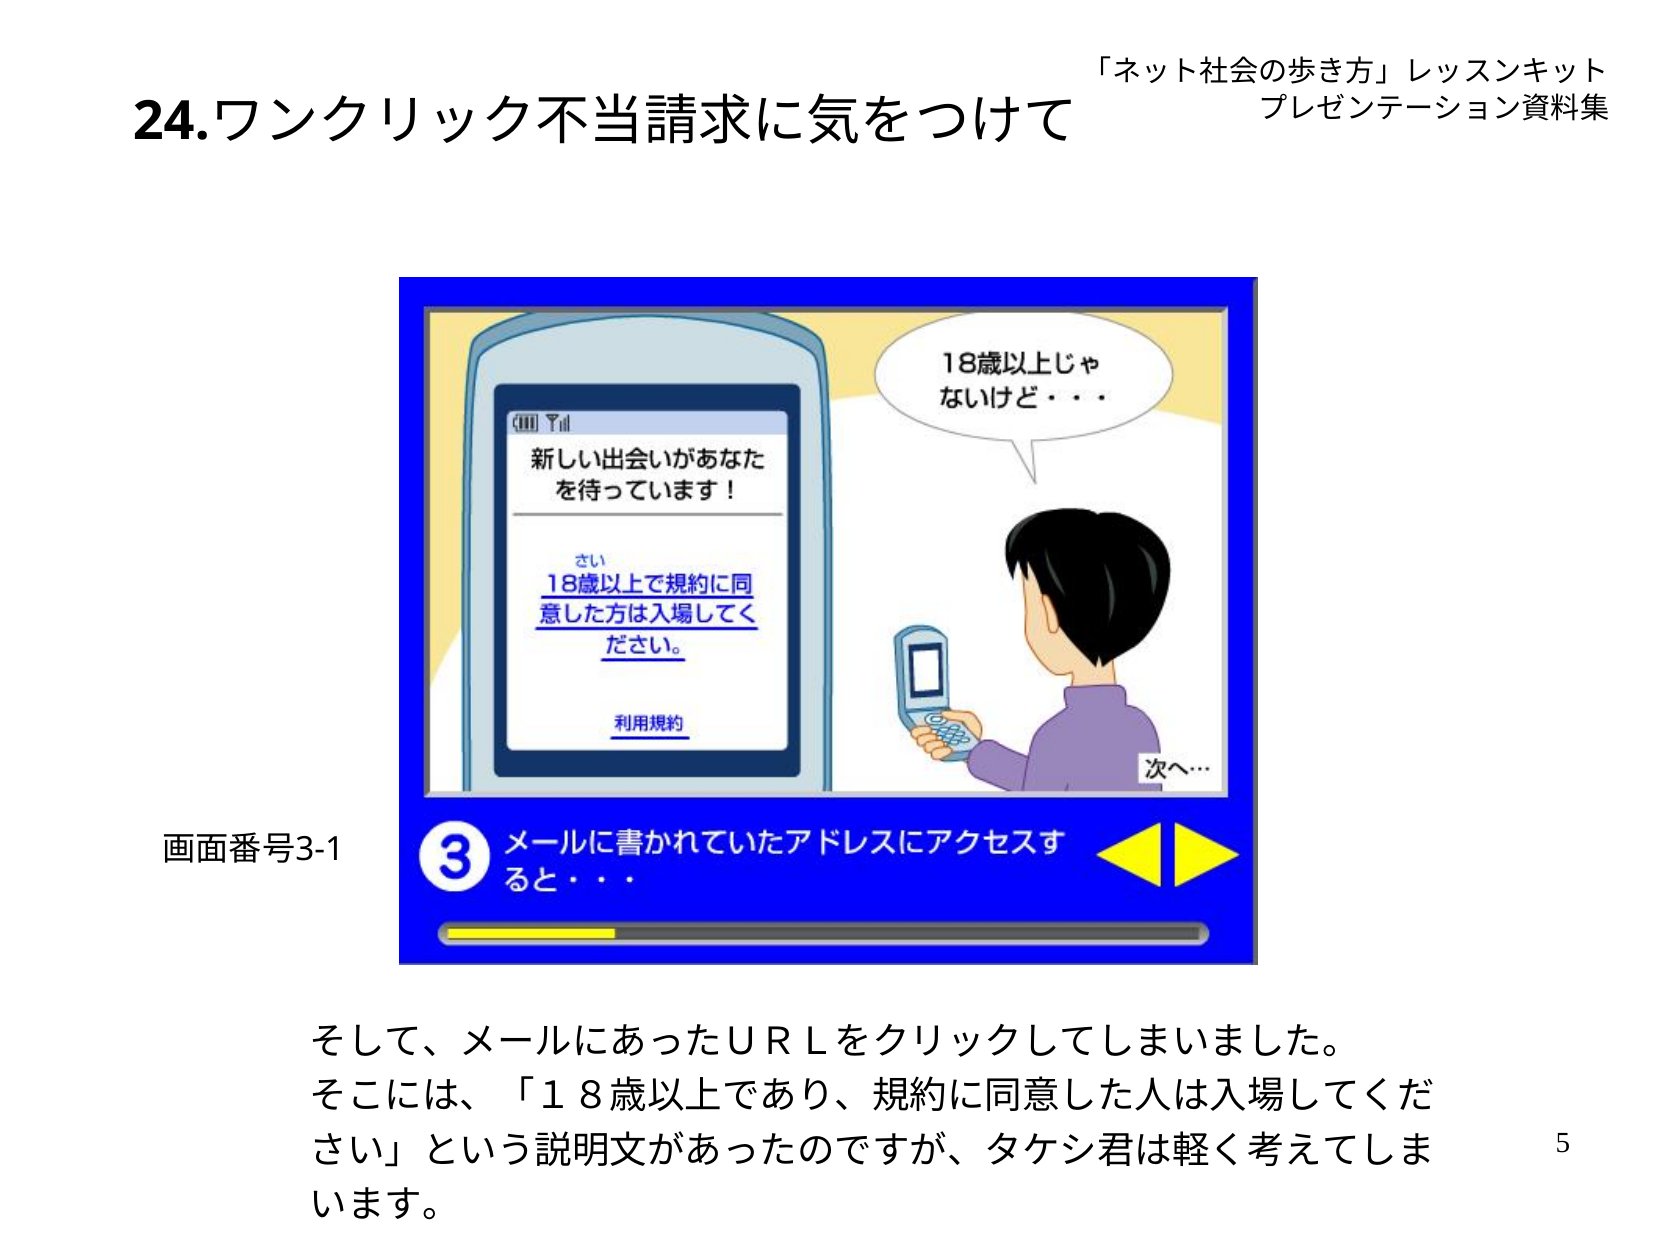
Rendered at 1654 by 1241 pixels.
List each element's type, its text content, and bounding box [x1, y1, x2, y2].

text_box そして、メールにあったＵＲＬをクリックしてしまいました。 そこには、「１８歳以上であり、規約に同意した人は入場してください」という説明文があったのですが、タケシ君は軽く考えてしまいます。 [295, 1003, 1477, 1236]
picture [399, 277, 1258, 965]
text_box 「ネット社会の歩き方」レッスンキット プレゼンテーション資料集 [1062, 44, 1625, 134]
text_box 画面番号3-1 [147, 826, 384, 875]
text_box 24.ワンクリック不当請求に気をつけて [118, 88, 1270, 158]
